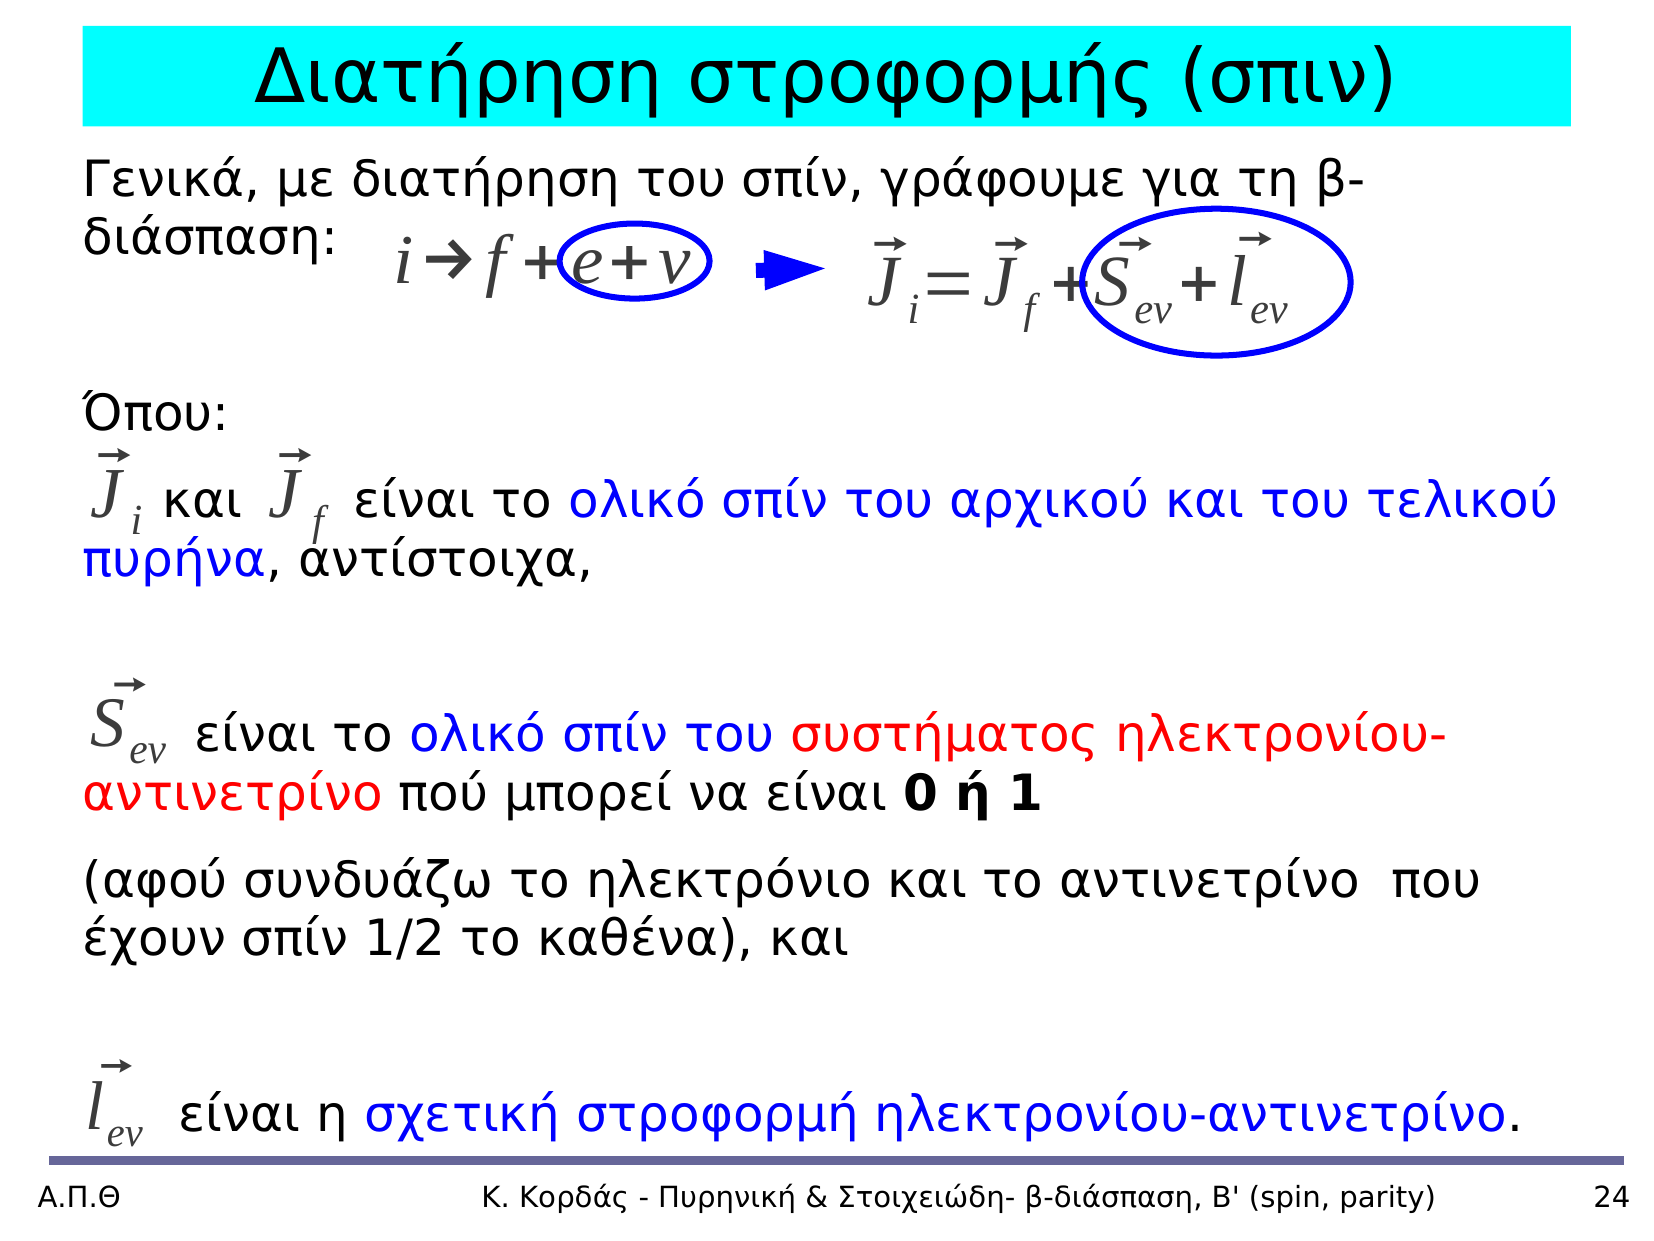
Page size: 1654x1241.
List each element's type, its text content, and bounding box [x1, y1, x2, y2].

list Γενικά, με διατήρηση του σπίν, γράφουμε για τη β-διάσπαση: Όπου: και είναι το ολικό σπίν του αρχικού και του τελικού πυρήνα, αντίστοιχα, είναι το ολικό σπίν του συστήματος ηλεκτρονίου-αντινετρίνο πού μπορεί να είναι 0 ή 1 (αφού συνδυάζω το ηλεκτρόνιο και το αντινετρίνο που έχουν σπίν 1/2 το καθένα), και είναι η σχετική στροφορμή ηλεκτρονίου-αντινετρίνο. [82, 150, 1571, 1148]
chart [250, 445, 346, 544]
chart [68, 1055, 162, 1154]
chart [73, 445, 161, 544]
chart [656, 221, 722, 301]
title Διατήρηση στροφορμής (σπιν) [82, 25, 1571, 127]
chart [563, 227, 706, 295]
chart [375, 221, 613, 301]
chart [1086, 229, 1308, 332]
chart [72, 675, 187, 773]
chart [849, 229, 1115, 332]
